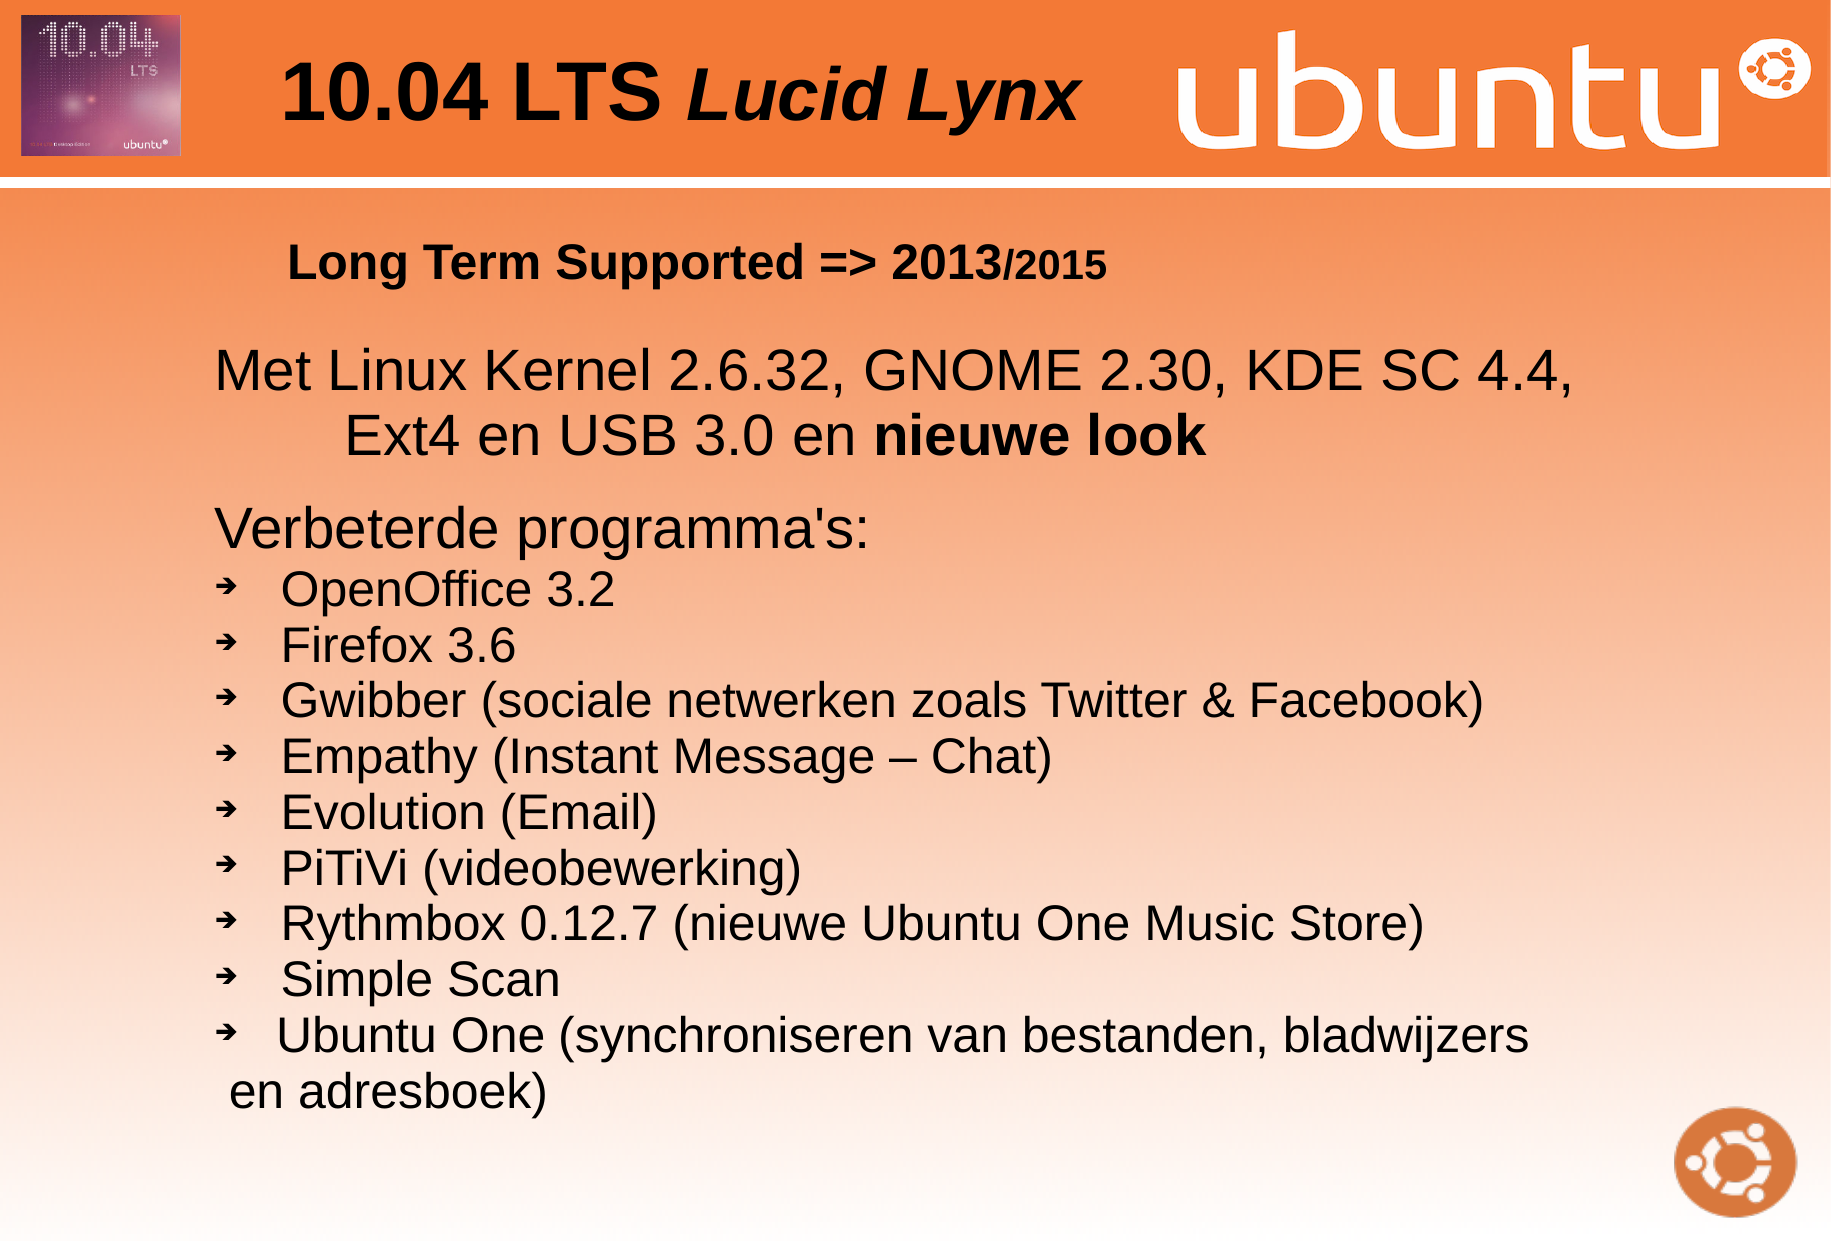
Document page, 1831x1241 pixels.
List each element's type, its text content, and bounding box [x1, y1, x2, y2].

text_box Met Linux Kernel 2.6.32, GNOME 2.30, KDE SC 4.4, Ext4 en USB 3.0 en nieuwe look Verbeterde programma's: OpenOffice 3.2 Firefox 3.6 Gwibber (sociale netwerken zoals Twitter & Facebook) Empathy (Instant Message – Chat) Evolution (Email) PiTiVi (videobewerking) Rythmbox 0.12.7 (nieuwe Ubuntu One Music Store) Simple Scan Ubuntu One (synchroniseren van bestanden, bladwijzers en adresboek) [199, 330, 1741, 1127]
picture [0, 0, 1831, 1241]
text_box Long Term Supported => 2013/2015 [272, 222, 1213, 302]
text_box 10.04 LTS Lucid Lynx [203, 23, 1159, 147]
